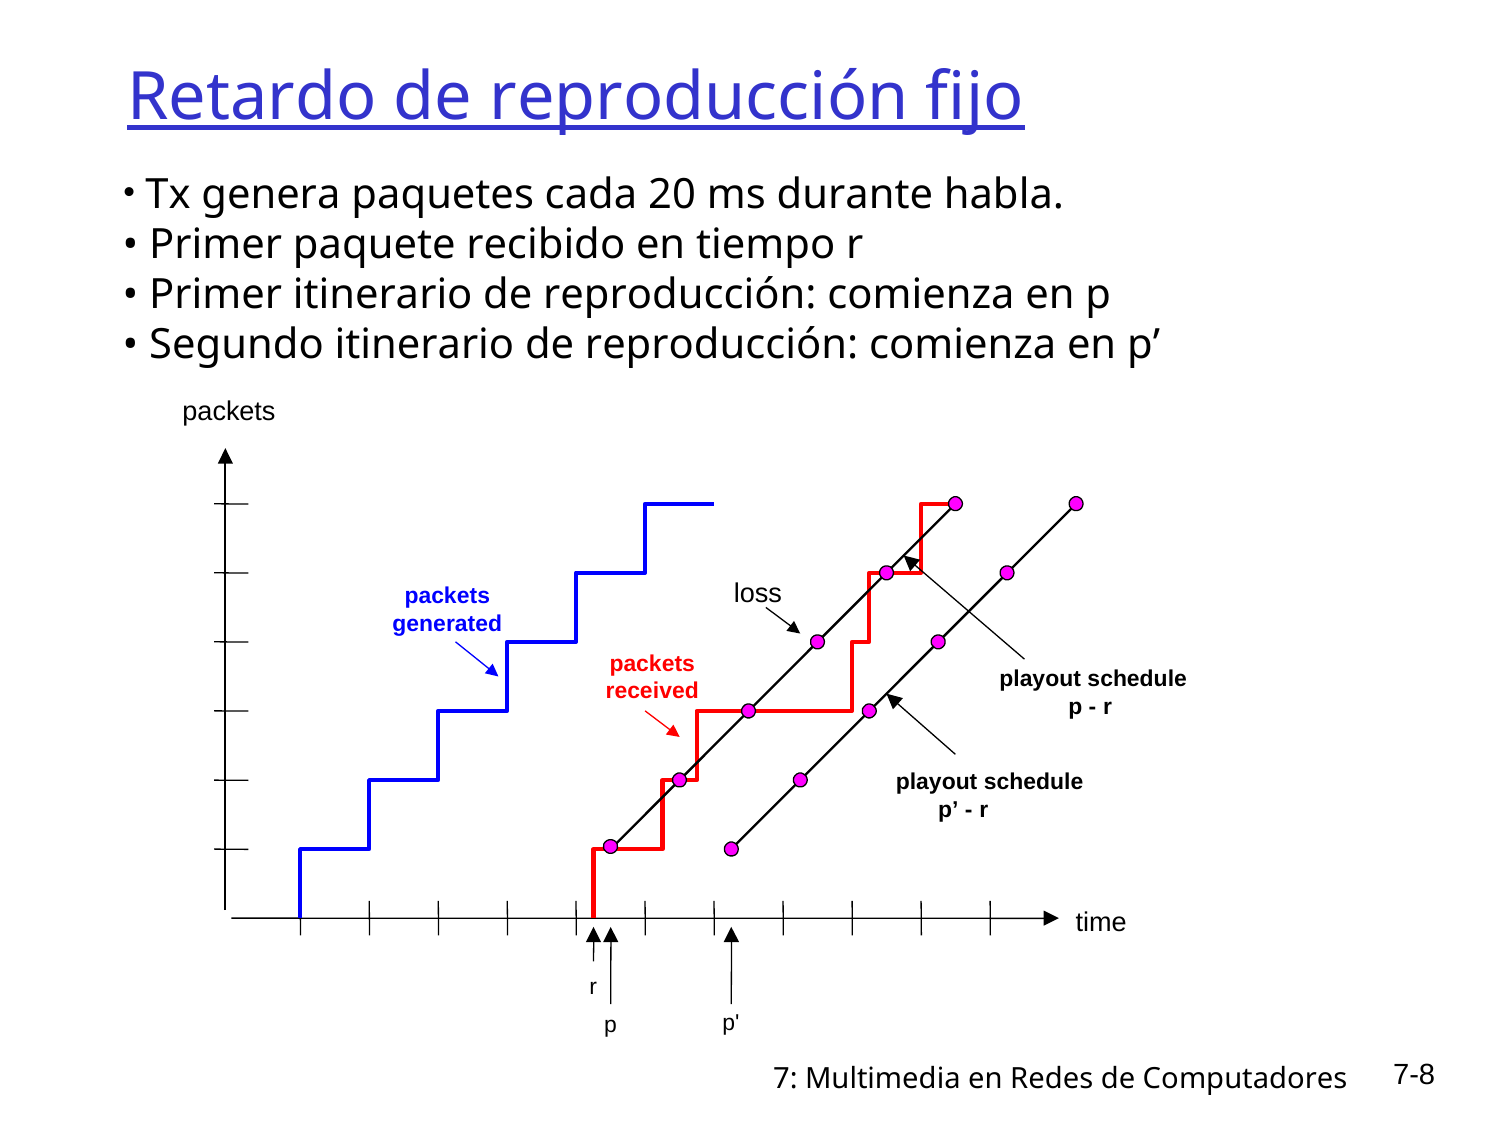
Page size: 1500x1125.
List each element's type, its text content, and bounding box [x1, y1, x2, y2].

text_box p' [722, 1007, 740, 1036]
text_box playout schedule [999, 663, 1188, 692]
text_box time [1075, 904, 1127, 937]
text_box Tx genera paquetes cada 20 ms durante habla. Primer paquete recibido en tiempo r Primer itinerario de reproducción: comienza en p Segundo itinerario de reproducción: comienza en p’ [107, 159, 1176, 376]
title Retardo de reproducción fijo [112, 0, 1388, 188]
text_box [786, 620, 801, 634]
text_box [665, 724, 680, 737]
text_box [741, 704, 756, 718]
text_box [723, 926, 740, 943]
text_box [903, 555, 921, 572]
text_box p - r [1068, 691, 1113, 719]
text_box [1000, 565, 1015, 580]
text_box [217, 448, 233, 464]
text_box packets [404, 580, 491, 608]
text_box [603, 926, 619, 943]
text_box p [604, 1009, 618, 1038]
text_box packets [182, 393, 276, 427]
text_box [862, 704, 877, 718]
text_box [793, 773, 808, 787]
text_box r [589, 971, 598, 1000]
text_box packets [609, 648, 696, 675]
text_box received [605, 675, 700, 704]
text_box [672, 773, 687, 787]
text_box [585, 926, 602, 943]
text_box [1043, 910, 1059, 926]
text_box playout schedule [895, 767, 1084, 795]
text_box [810, 635, 825, 649]
text_box [931, 635, 946, 649]
text_box [603, 839, 618, 854]
text_box [886, 693, 903, 710]
text_box generated [392, 608, 503, 637]
text_box p’ - r [938, 794, 1032, 823]
text_box loss [734, 575, 783, 609]
text_box [948, 496, 963, 511]
text_box [1069, 496, 1084, 511]
text_box [879, 565, 894, 580]
text_box [484, 663, 499, 677]
text_box [724, 842, 739, 856]
